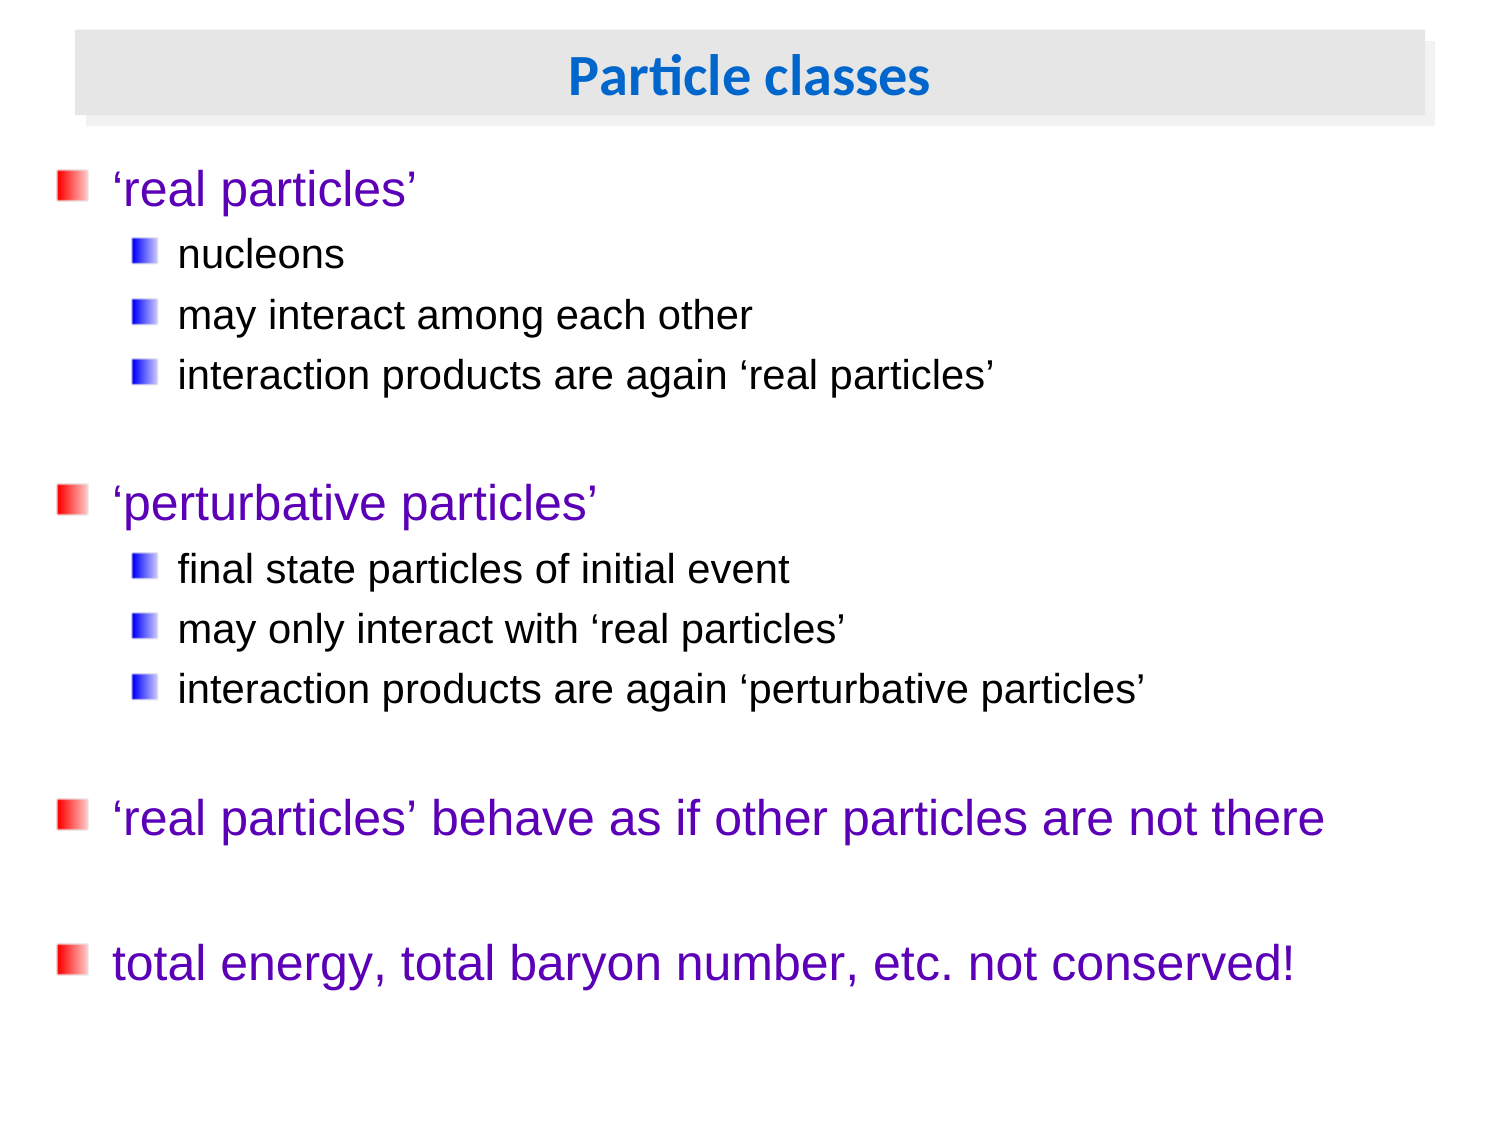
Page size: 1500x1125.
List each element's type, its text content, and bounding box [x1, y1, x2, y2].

list ‘real particles’ nucleons may interact among each other interaction products are again ‘real particles’ ‘perturbative particles’ final state particles of initial event may only interact with ‘real particles’ interaction products are again ‘perturbative particles’ ‘real particles’ behave as if other particles are not there total energy, total baryon number, etc. not conserved! [41, 148, 1459, 1093]
title Particle classes [75, 29, 1426, 116]
